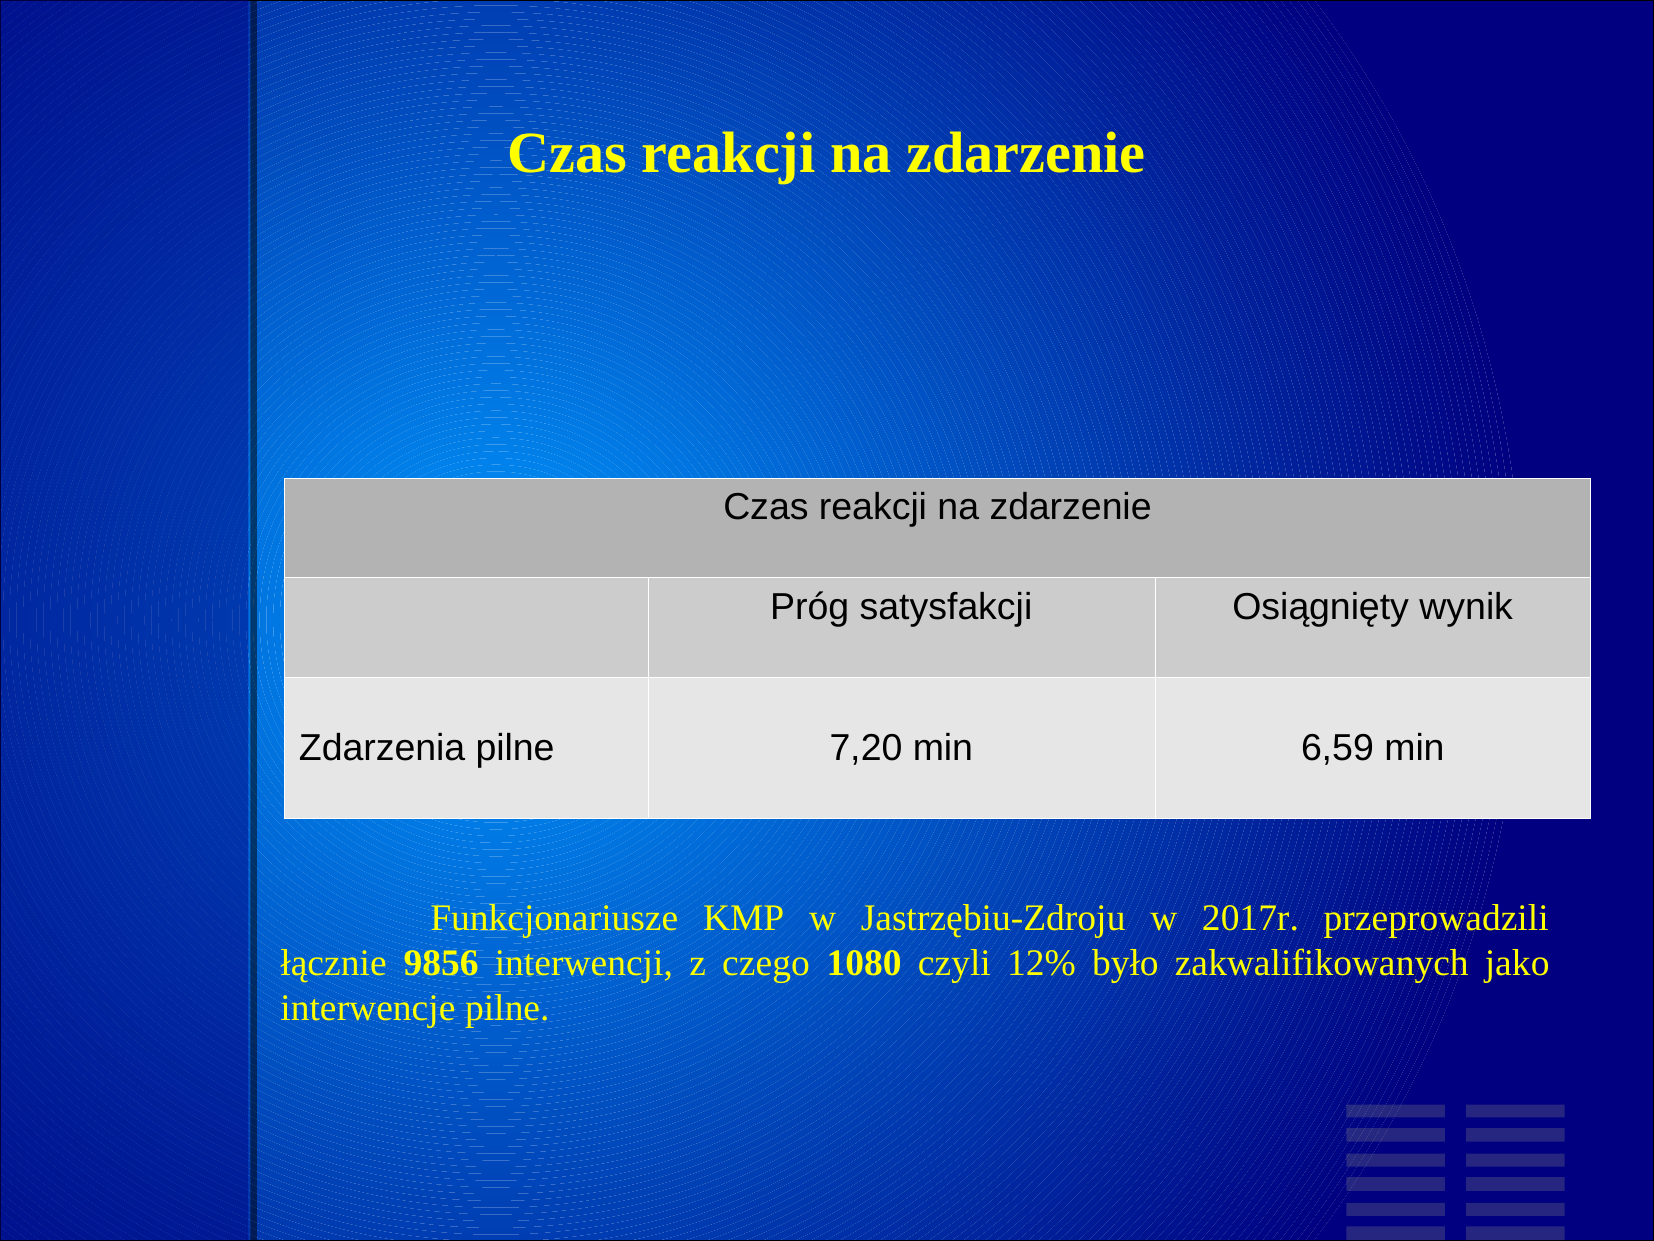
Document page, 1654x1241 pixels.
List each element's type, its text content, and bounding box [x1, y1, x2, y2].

table_cell Zdarzenia pilne [285, 678, 648, 818]
table_cell Próg satysfakcji [649, 578, 1155, 677]
table_header Czas reakcji na zdarzenie [285, 479, 1590, 577]
table_cell 7,20 min [649, 678, 1155, 818]
table_cell 6,59 min [1156, 678, 1590, 818]
text_box Funkcjonariusze KMP w Jastrzębiu-Zdroju w 2017r. przeprowadzili łącznie 9856 interwencji, z czego 1080 czyli 12% było zakwalifikowanych jako interwencje pilne. [265, 885, 1565, 1061]
title Czas reakcji na zdarzenie [82, 49, 1571, 257]
table_cell [285, 578, 648, 677]
table_cell Osiągnięty wynik [1156, 578, 1590, 677]
